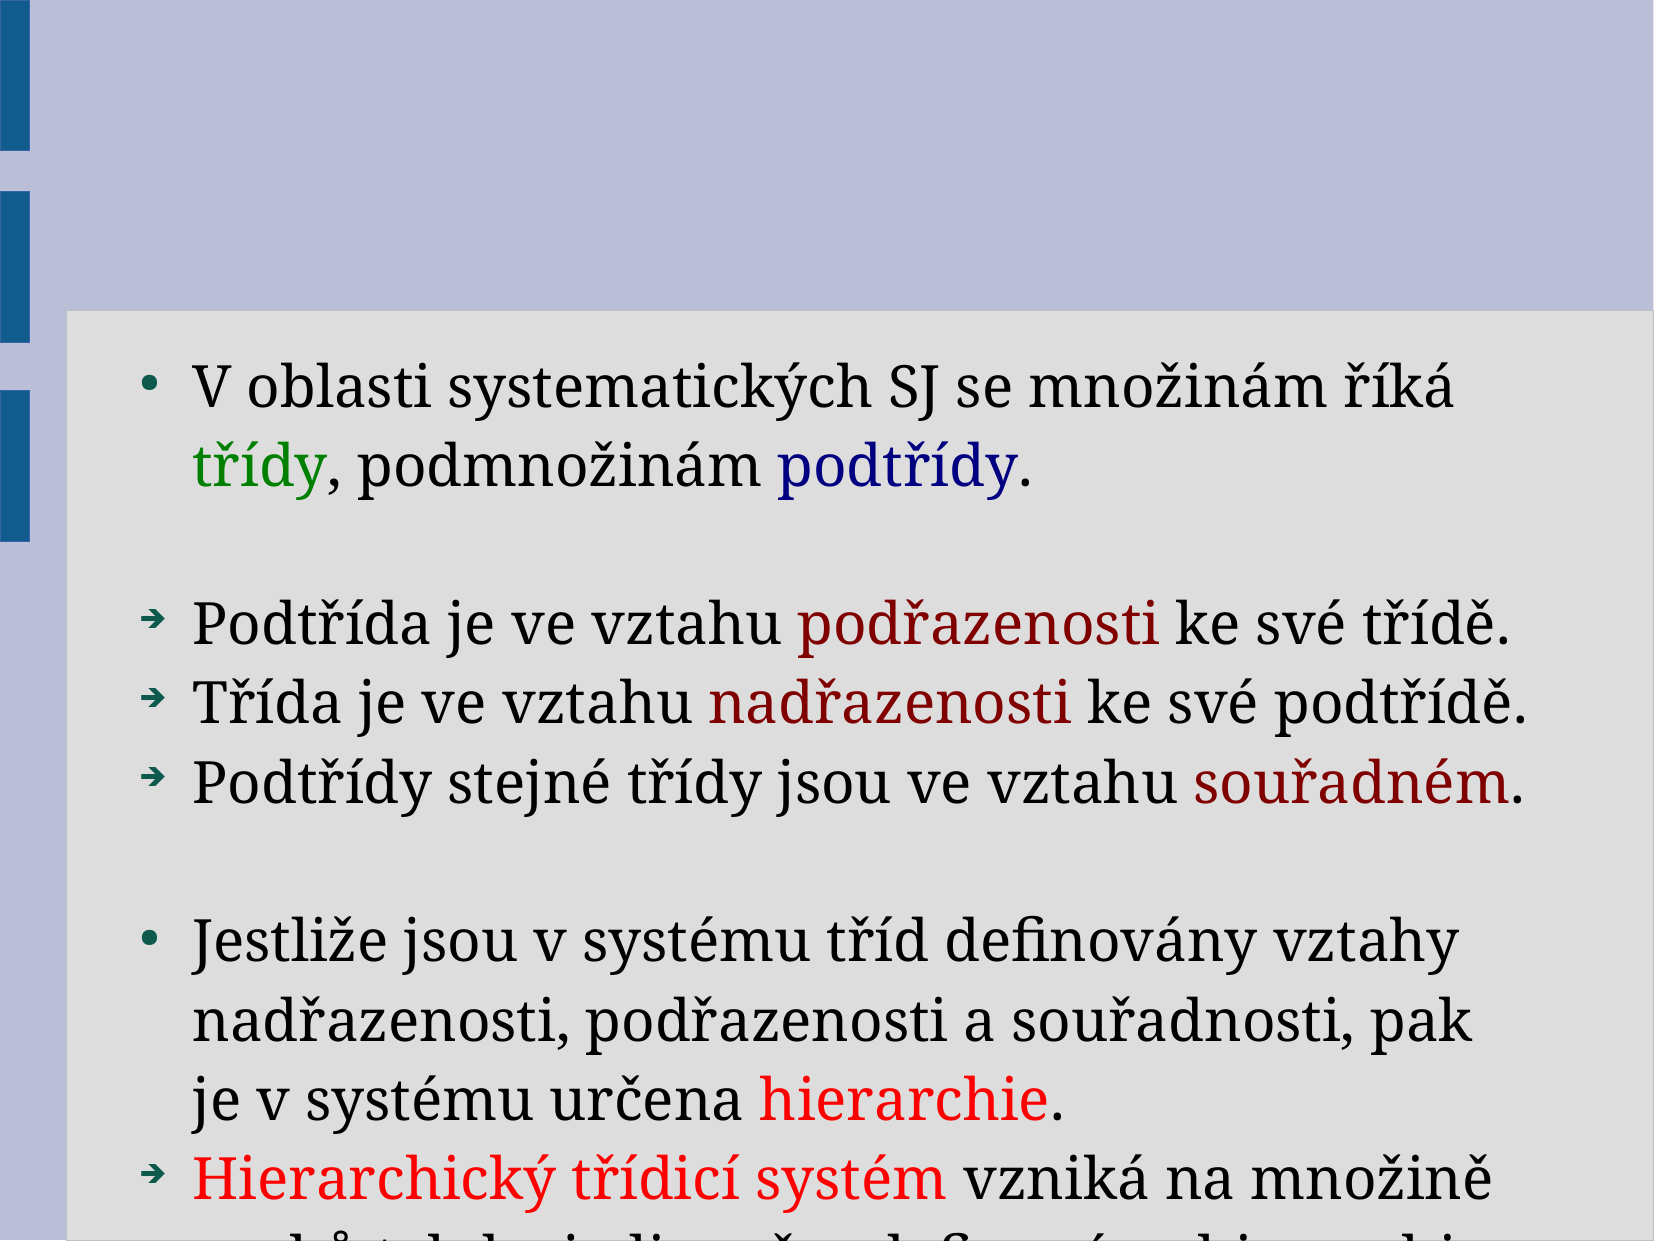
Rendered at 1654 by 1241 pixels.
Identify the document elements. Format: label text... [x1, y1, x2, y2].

list V oblasti systematických SJ se množinám říká třídy, podmnožinám podtřídy. Podtřída je ve vztahu podřazenosti ke své třídě. Třída je ve vztahu nadřazenosti ke své podtřídě. Podtřídy stejné třídy jsou ve vztahu souřadném. Jestliže jsou v systému tříd definovány vztahy nadřazenosti, podřazenosti a souřadnosti, pak je v systému určena hierarchie. Hierarchický třídicí systém vzniká na množině prvků tehdy, je-li v něm definována hierarchie. [121, 344, 1534, 1138]
